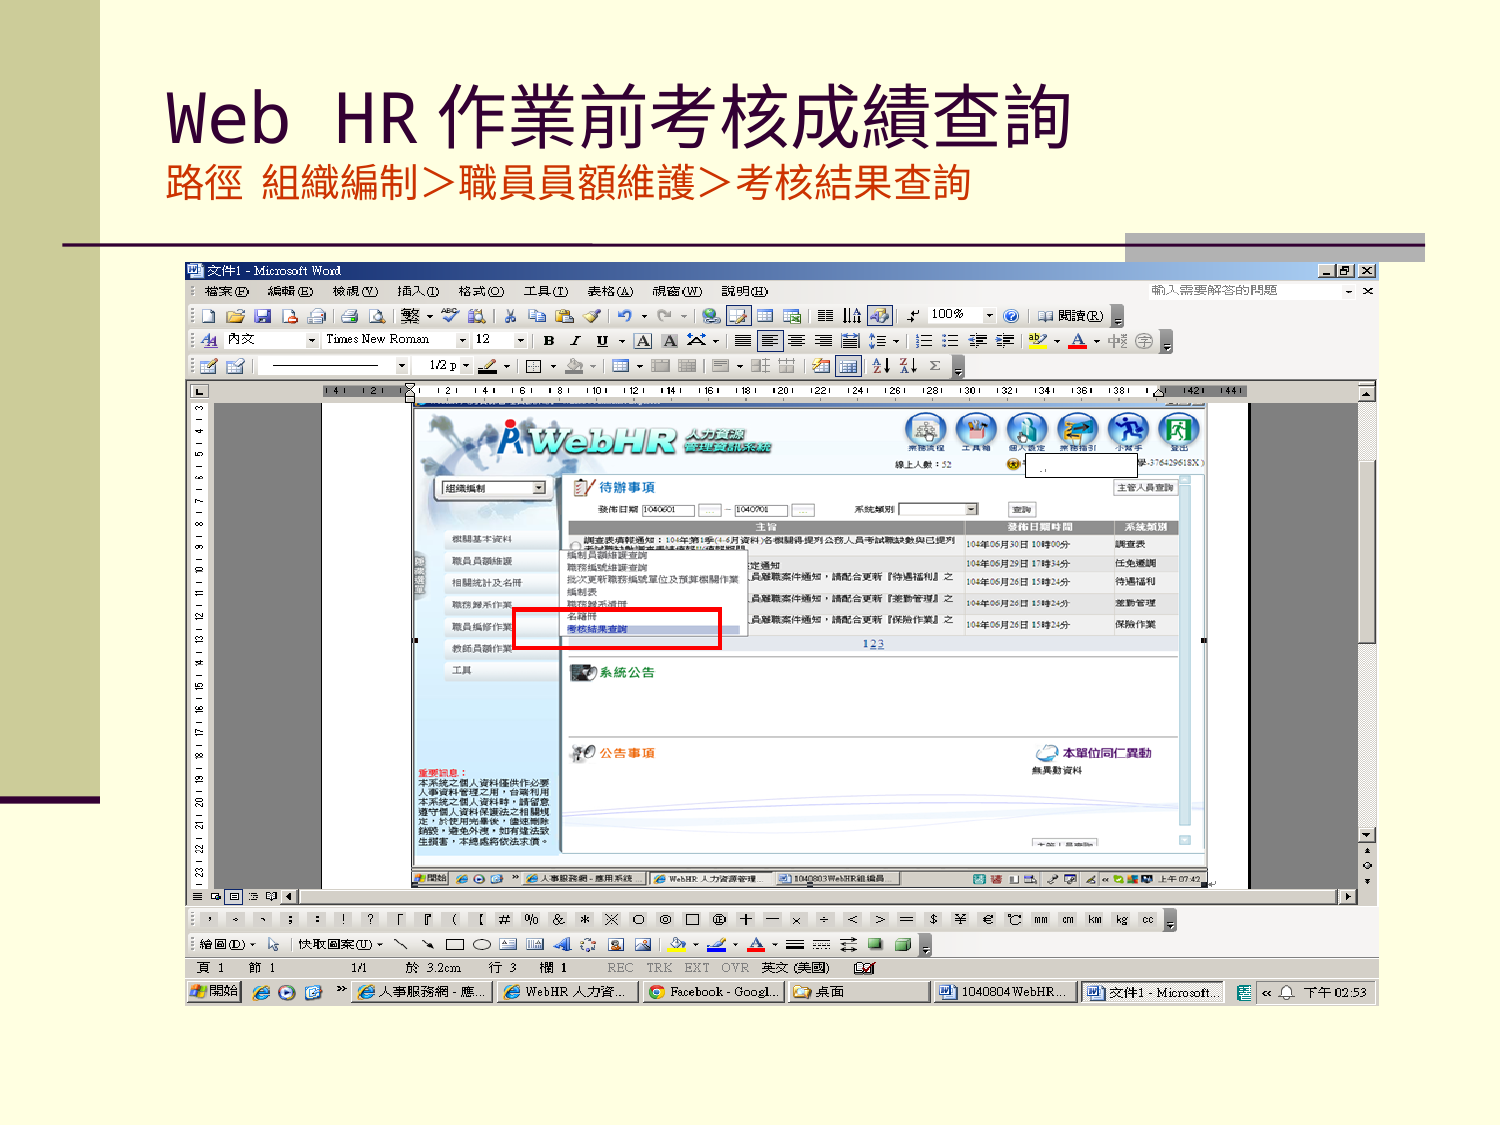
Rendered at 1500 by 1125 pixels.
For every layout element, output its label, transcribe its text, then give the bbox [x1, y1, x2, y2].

picture [185, 262, 1379, 1006]
title Web HR作業前考核成績查詢 路徑 組織編制＞職員員額維護＞考核結果查詢 [150, 45, 1426, 234]
